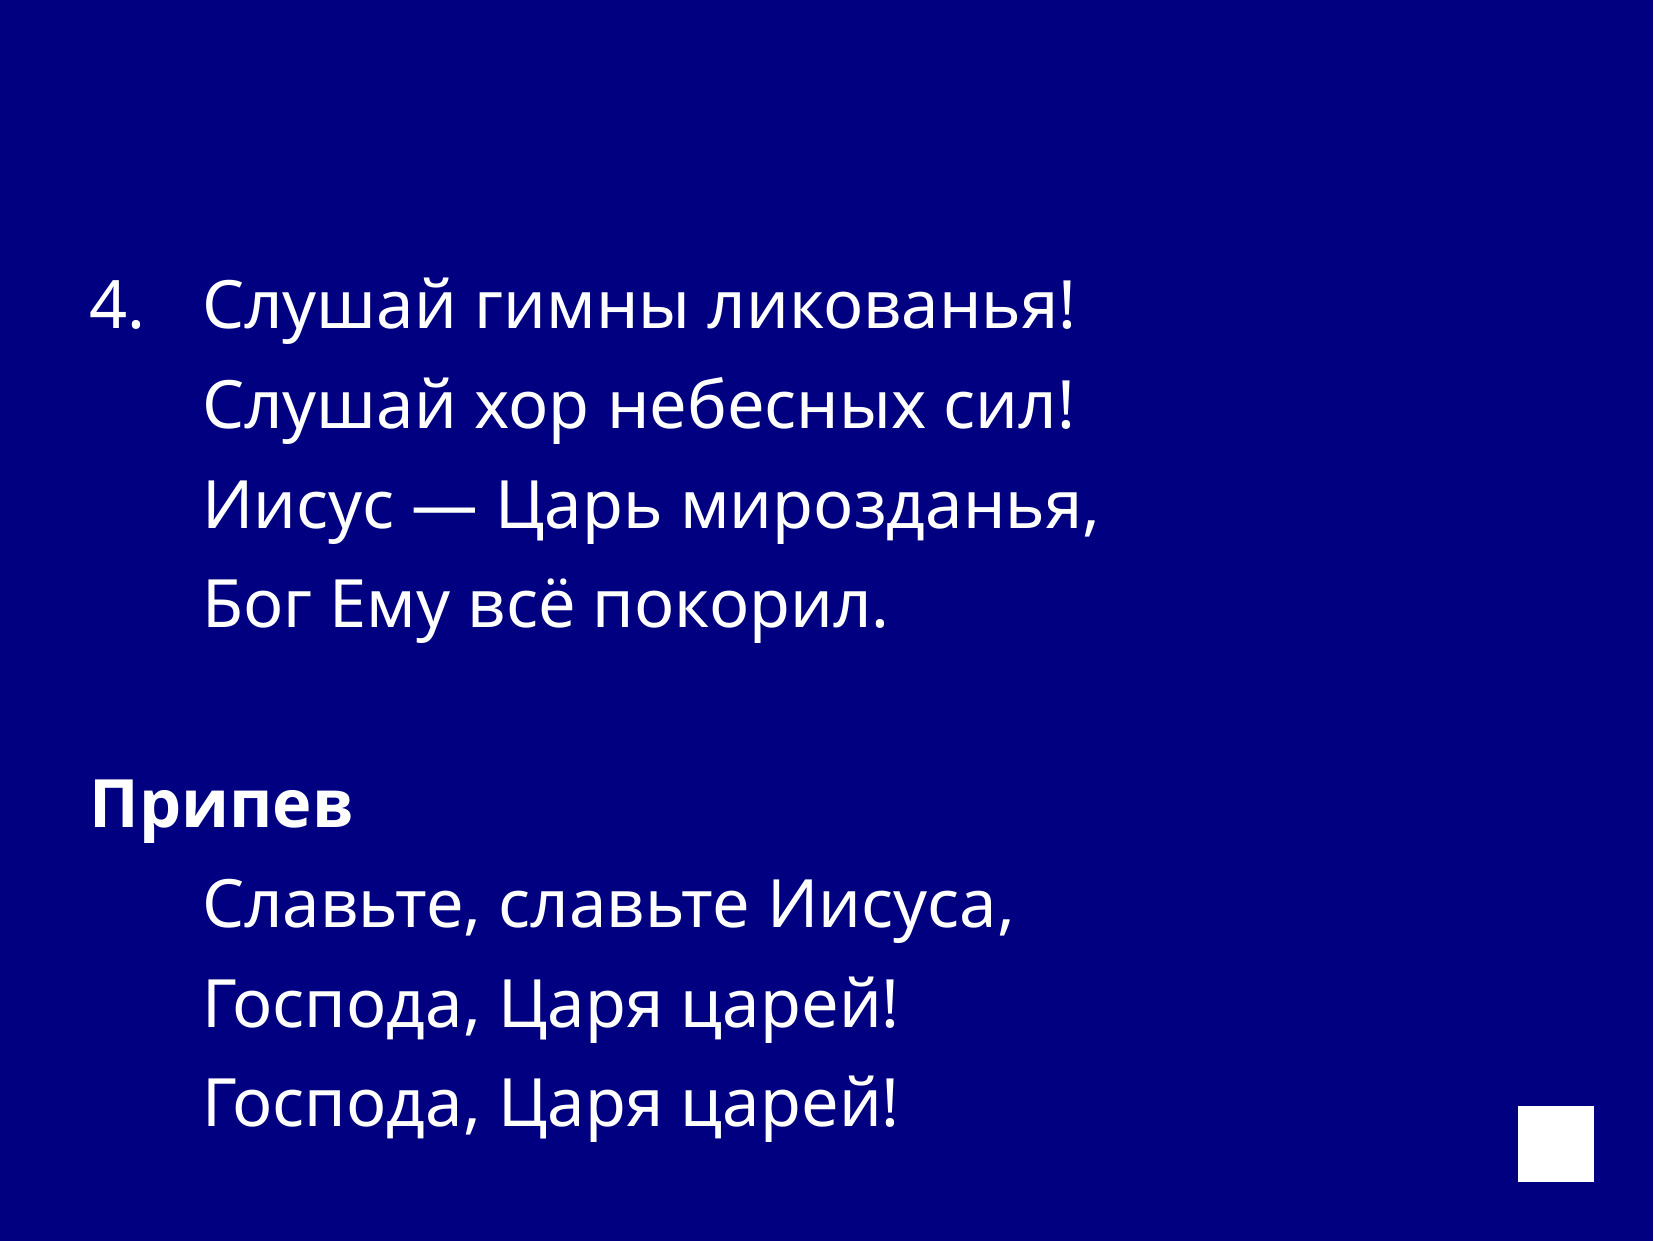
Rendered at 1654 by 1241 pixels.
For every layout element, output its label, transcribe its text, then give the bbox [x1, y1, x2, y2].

text_box 4. Слушай гимны ликованья! Слушай хор небесных сил! Иисус — Царь мирозданья, Бог Ему всё покорил. Припев Славьте, славьте Иисуса, Господа, Царя царей! Господа, Царя царей! [75, 150, 1576, 1163]
text_box [1518, 1106, 1594, 1182]
